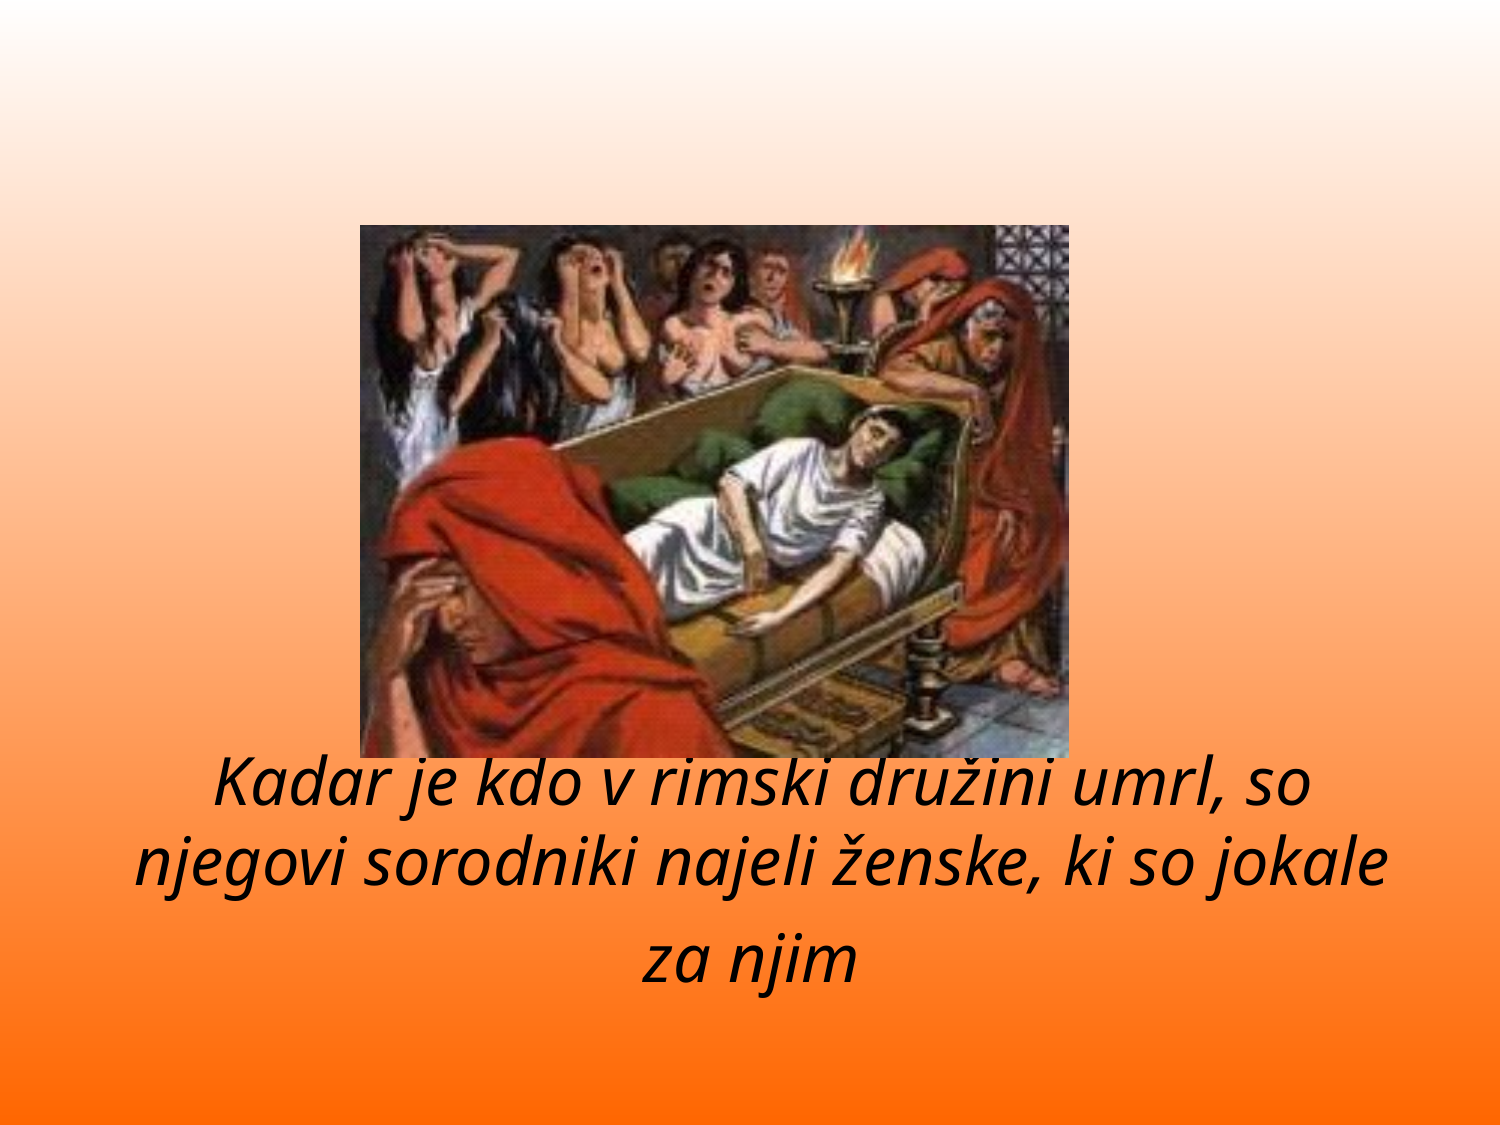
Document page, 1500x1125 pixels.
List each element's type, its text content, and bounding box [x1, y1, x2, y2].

picture [360, 225, 1069, 758]
title Kadar je kdo v rimski družini umrl, so njegovi sorodniki najeli ženske, ki so jokale za njim [88, 774, 1439, 963]
